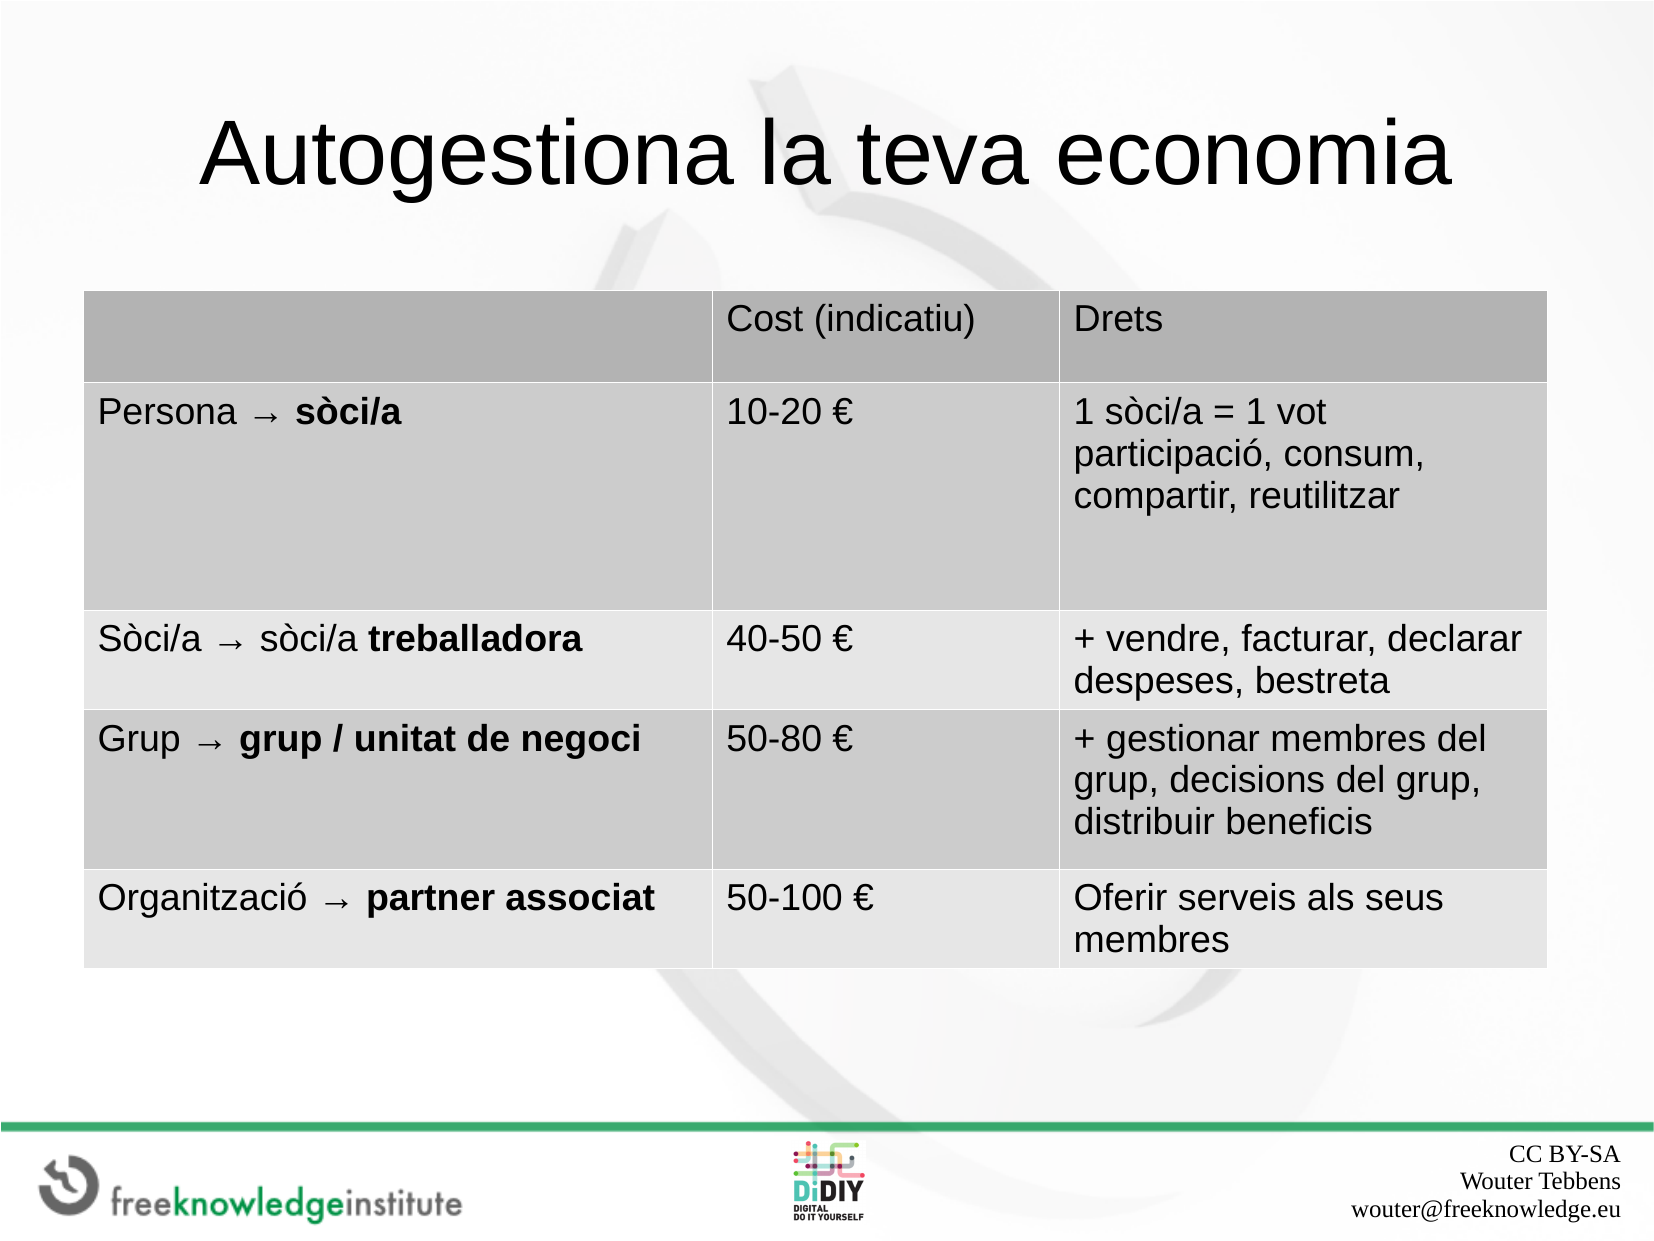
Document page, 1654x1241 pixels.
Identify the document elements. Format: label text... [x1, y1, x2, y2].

table_header Drets [1060, 291, 1547, 382]
table_cell Oferir serveis als seus membres [1060, 870, 1547, 968]
table_cell Persona → sòci/a [84, 383, 712, 610]
table_header Cost (indicatiu) [713, 291, 1059, 382]
table_cell Sòci/a → sòci/a treballadora [84, 611, 712, 709]
table_cell + vendre, facturar, declarar despeses, bestreta [1060, 611, 1547, 709]
table_cell 10-20 € [713, 383, 1059, 610]
table_cell 50-100 € [713, 870, 1059, 968]
table_cell 1 sòci/a = 1 vot participació, consum, compartir, reutilitzar [1060, 383, 1547, 610]
table_cell Organització → partner associat [84, 870, 712, 968]
picture [1, 1, 1654, 1241]
table_cell 50-80 € [713, 710, 1059, 869]
table_cell + gestionar membres del grup, decisions del grup, distribuir beneficis [1060, 710, 1547, 869]
table_cell 40-50 € [713, 611, 1059, 709]
table_cell Grup → grup / unitat de negoci [84, 710, 712, 869]
table_header [84, 291, 712, 382]
title Autogestiona la teva economia [82, 49, 1571, 257]
